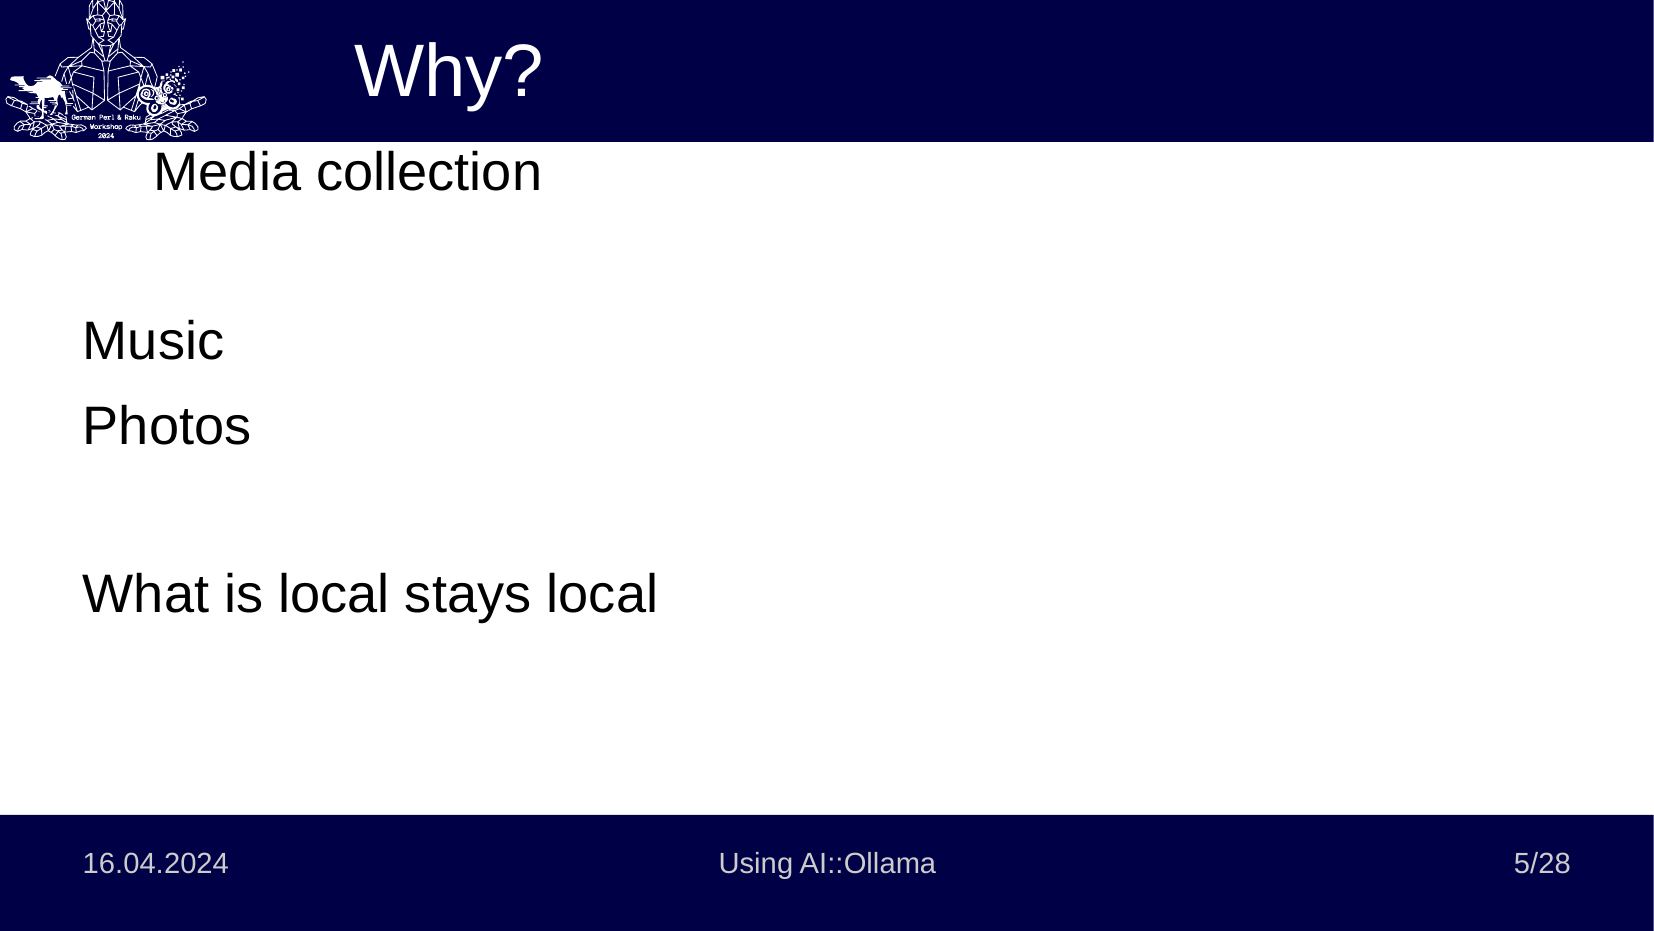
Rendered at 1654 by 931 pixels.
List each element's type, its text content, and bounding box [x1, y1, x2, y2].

title Why? [354, 5, 1654, 136]
list Media collection Music Photos What is local stays local [82, 141, 809, 815]
